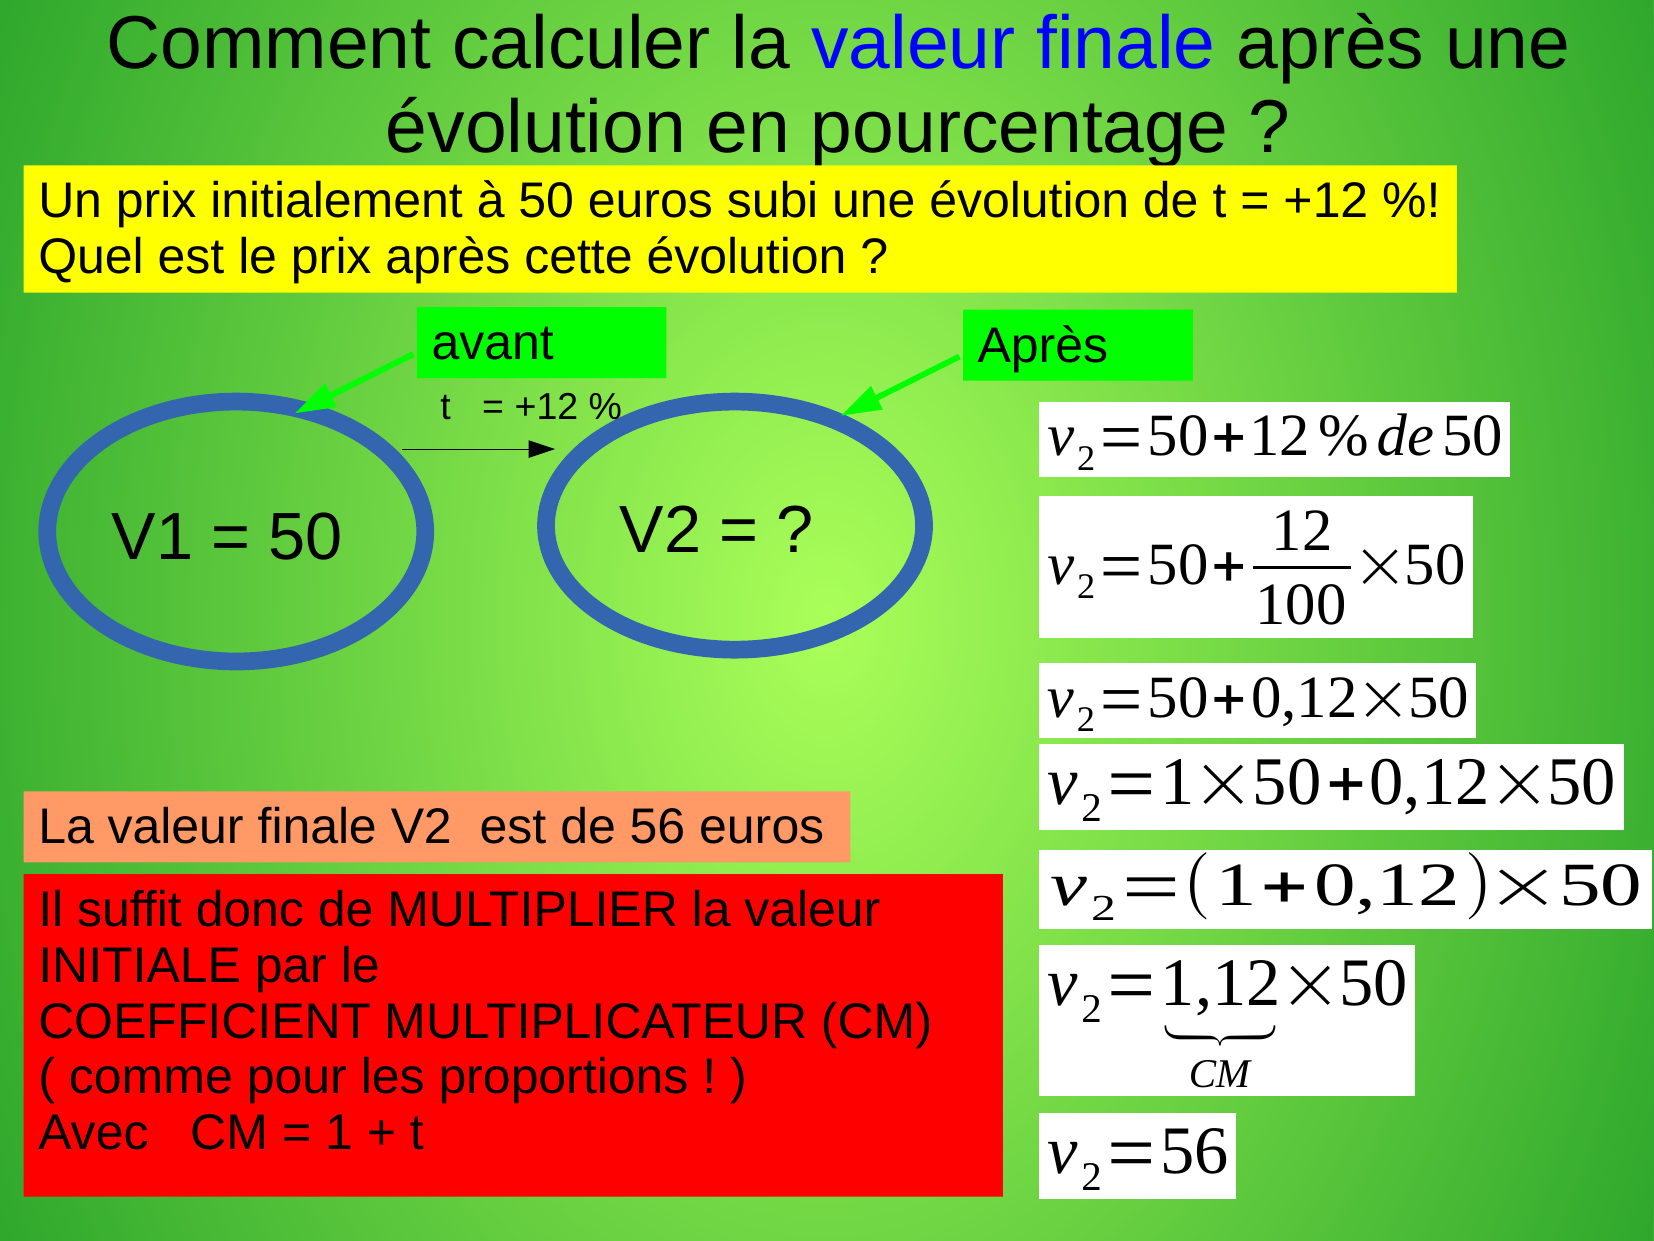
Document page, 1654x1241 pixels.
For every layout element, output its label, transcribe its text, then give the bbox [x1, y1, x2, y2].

text_box V2 = ? [605, 484, 877, 574]
text_box Un prix initialement à 50 euros subi une évolution de t = +12 %! Quel est le prix après cette évolution ? [23, 165, 1457, 293]
chart [1039, 744, 1624, 830]
chart [1039, 401, 1510, 477]
text_box Il suffit donc de MULTIPLIER la valeur INITIALE par le COEFFICIENT MULTIPLICATEUR (CM) ( comme pour les proportions ! ) Avec CM = 1 + t [23, 874, 1003, 1197]
text_box Après [963, 309, 1193, 381]
chart [1039, 662, 1477, 739]
text_box avant [416, 307, 667, 379]
text_box t = +12 % [425, 378, 637, 436]
chart [1039, 944, 1415, 1096]
chart [1039, 496, 1473, 639]
chart [1039, 1113, 1237, 1199]
text_box V1 = 50 [96, 491, 393, 581]
title Comment calculer la valeur finale après une évolution en pourcentage ? [94, 0, 1583, 169]
text_box La valeur finale V2 est de 56 euros [23, 791, 851, 863]
chart [1039, 850, 1653, 929]
